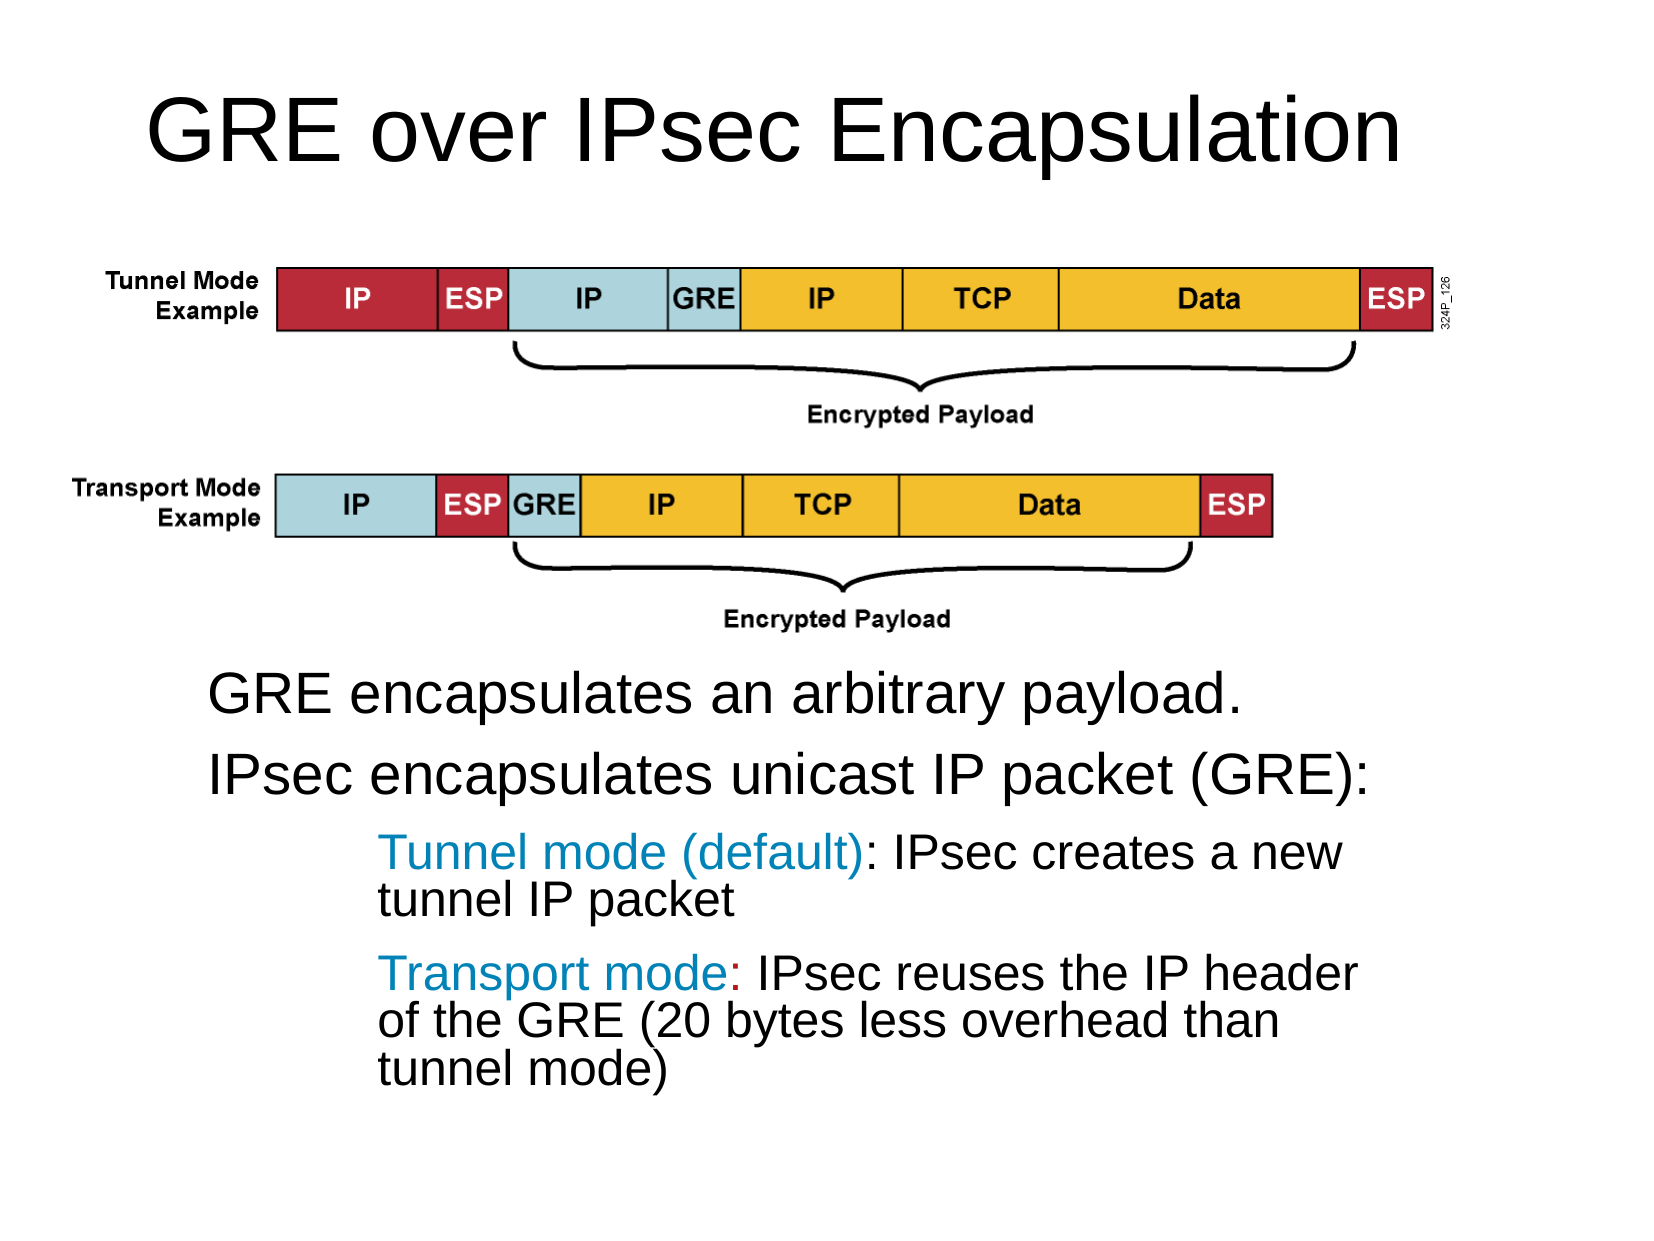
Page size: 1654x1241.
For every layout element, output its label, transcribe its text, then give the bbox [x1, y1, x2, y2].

list GRE encapsulates an arbitrary payload. IPsec encapsulates unicast IP packet (GRE): Tunnel mode (default): IPsec creates a new tunnel IP packet Transport mode: IPsec reuses the IP header of the GRE (20 bytes less overhead than tunnel mode) [99, 662, 1403, 1166]
title GRE over IPsec Encapsulation [107, 49, 1444, 188]
picture [71, 267, 1454, 638]
